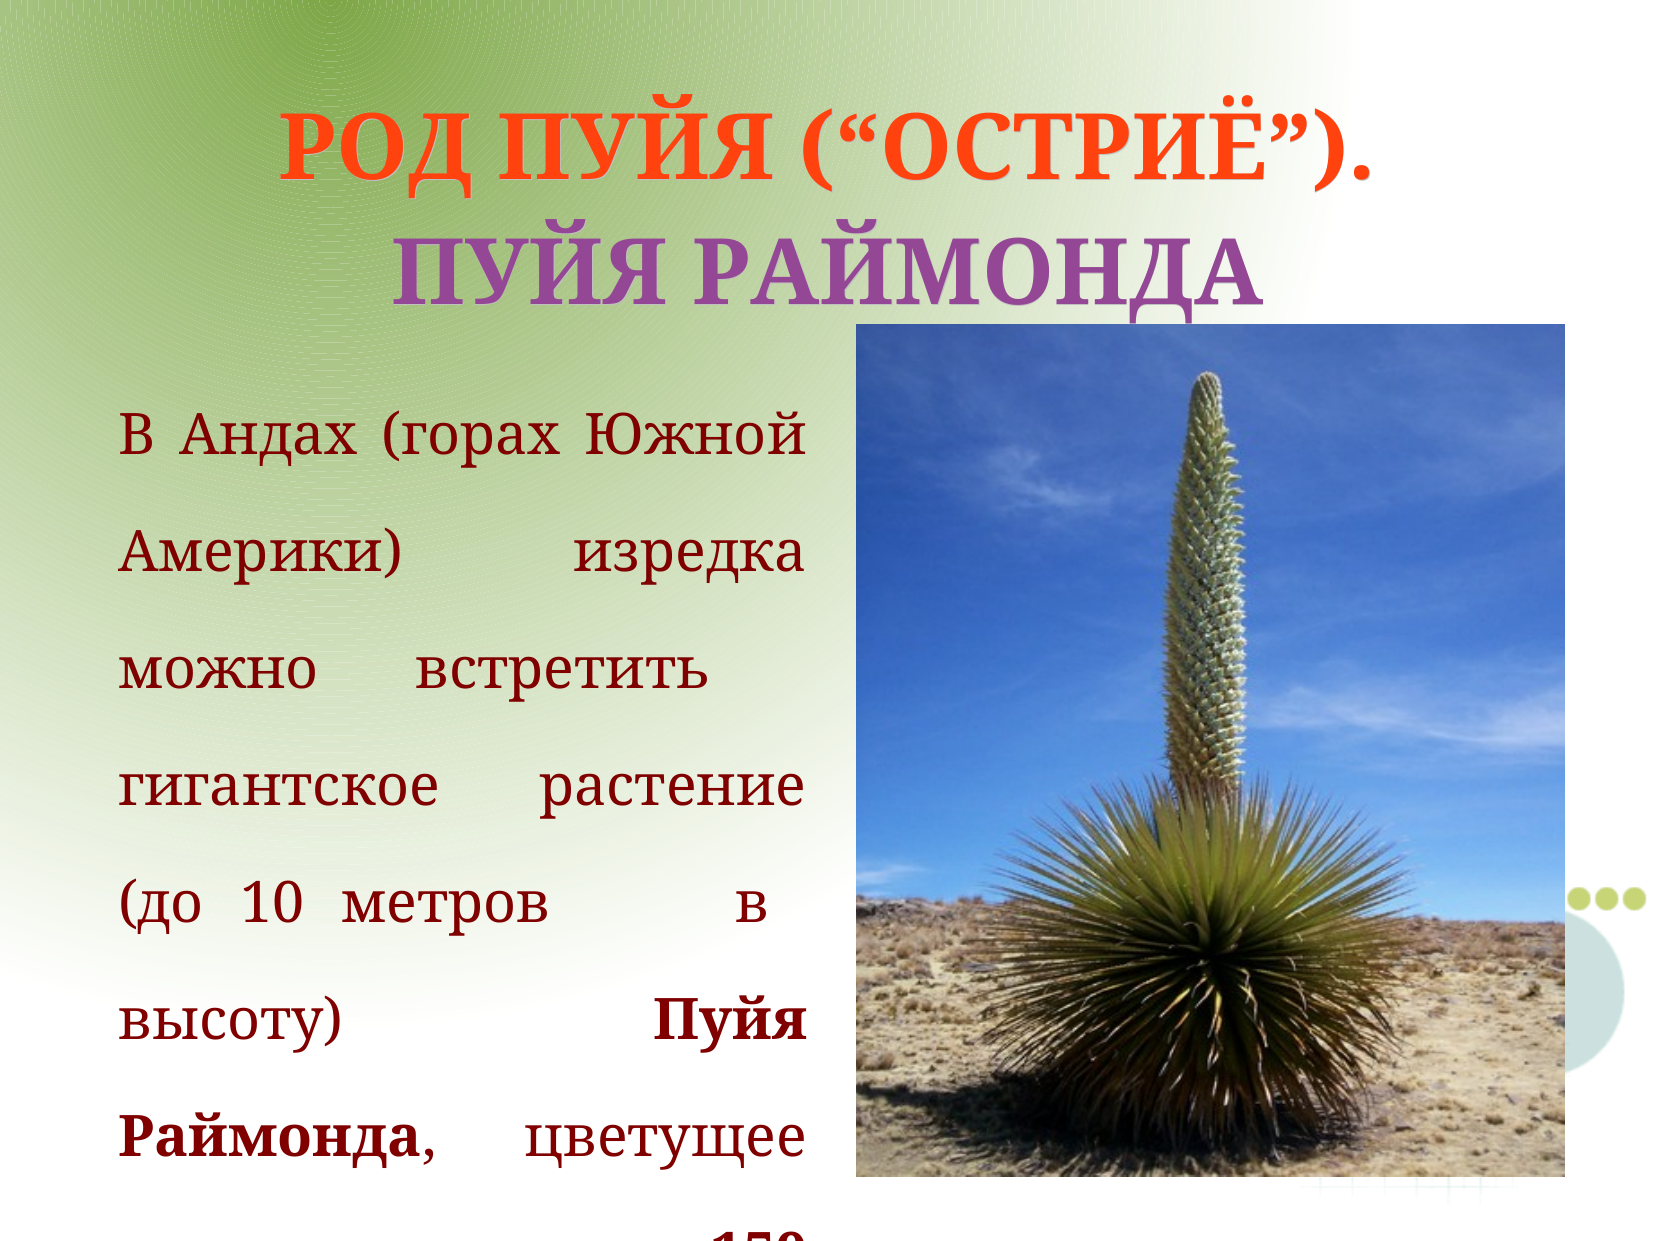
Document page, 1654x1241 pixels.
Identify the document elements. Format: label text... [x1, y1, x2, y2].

list В Андах (горах Южной Америки) изредка можно встретить гигантское растение (до 10 метров в высоту) Пуйя Раймонда, цветущее один раз в возрасте 150 лет, а потом умирает. [118, 354, 808, 1136]
picture [856, 324, 1654, 1211]
title РОД ПУЙЯ (“ОСТРИЁ”). ПУЙЯ РАЙМОНДА [121, 102, 1534, 311]
